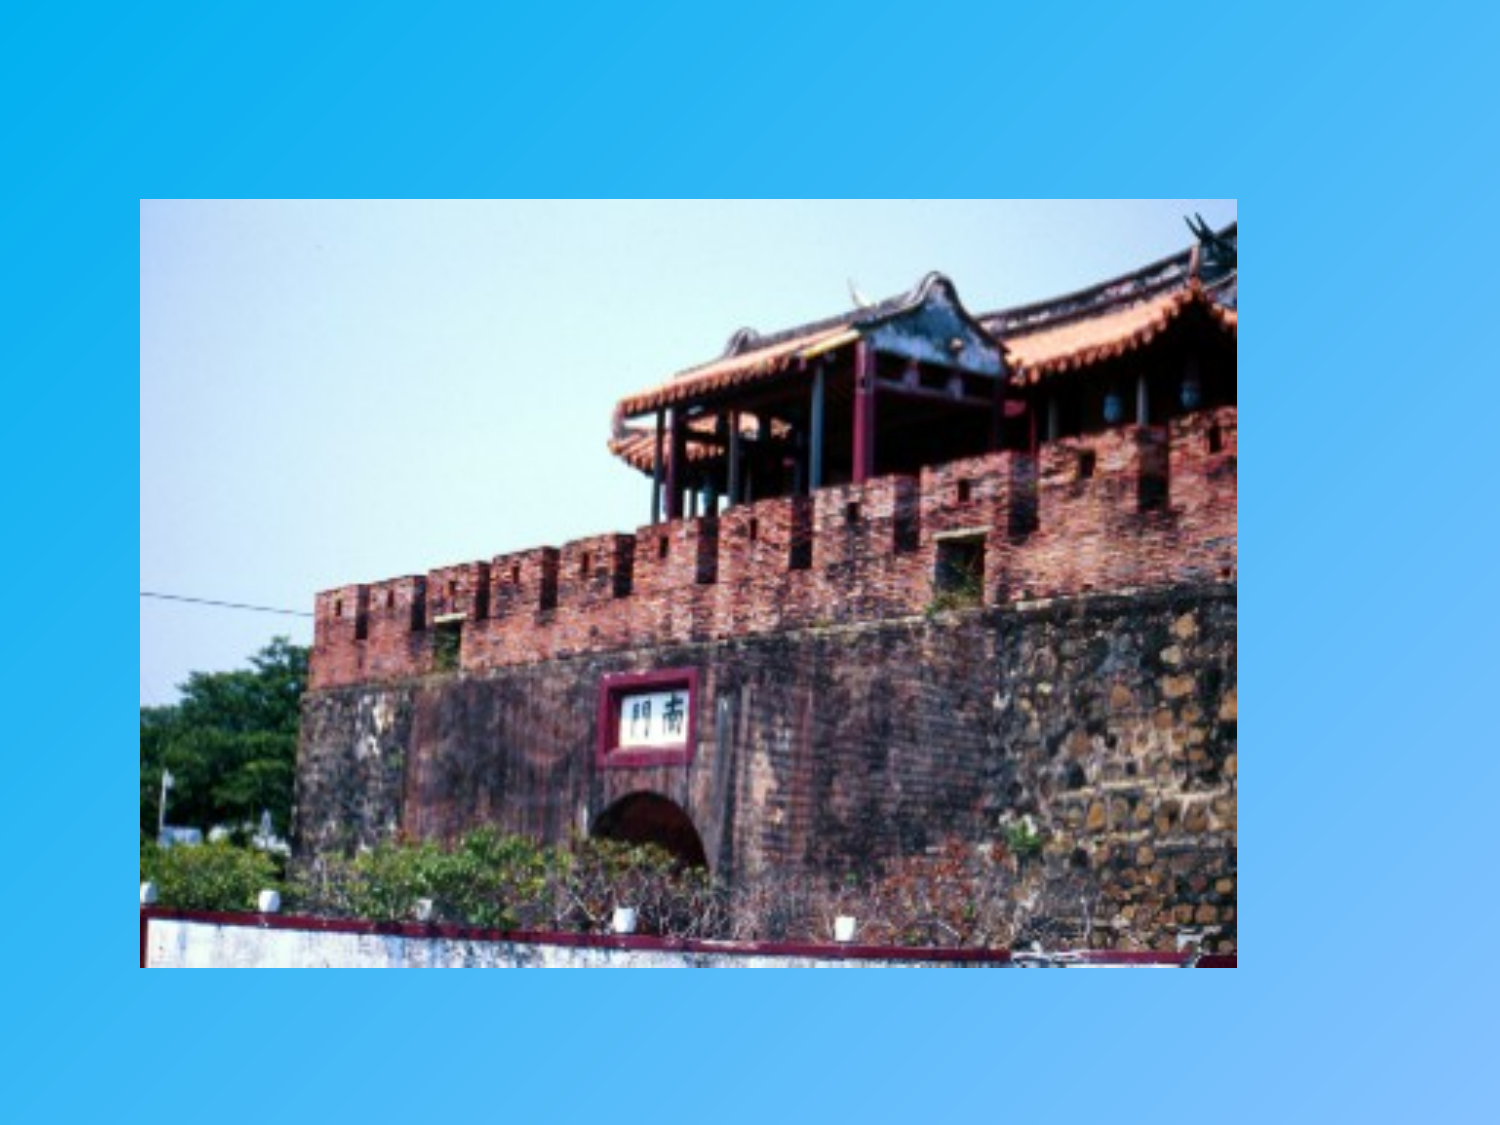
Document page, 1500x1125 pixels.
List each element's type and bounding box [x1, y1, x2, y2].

picture [140, 199, 1237, 968]
